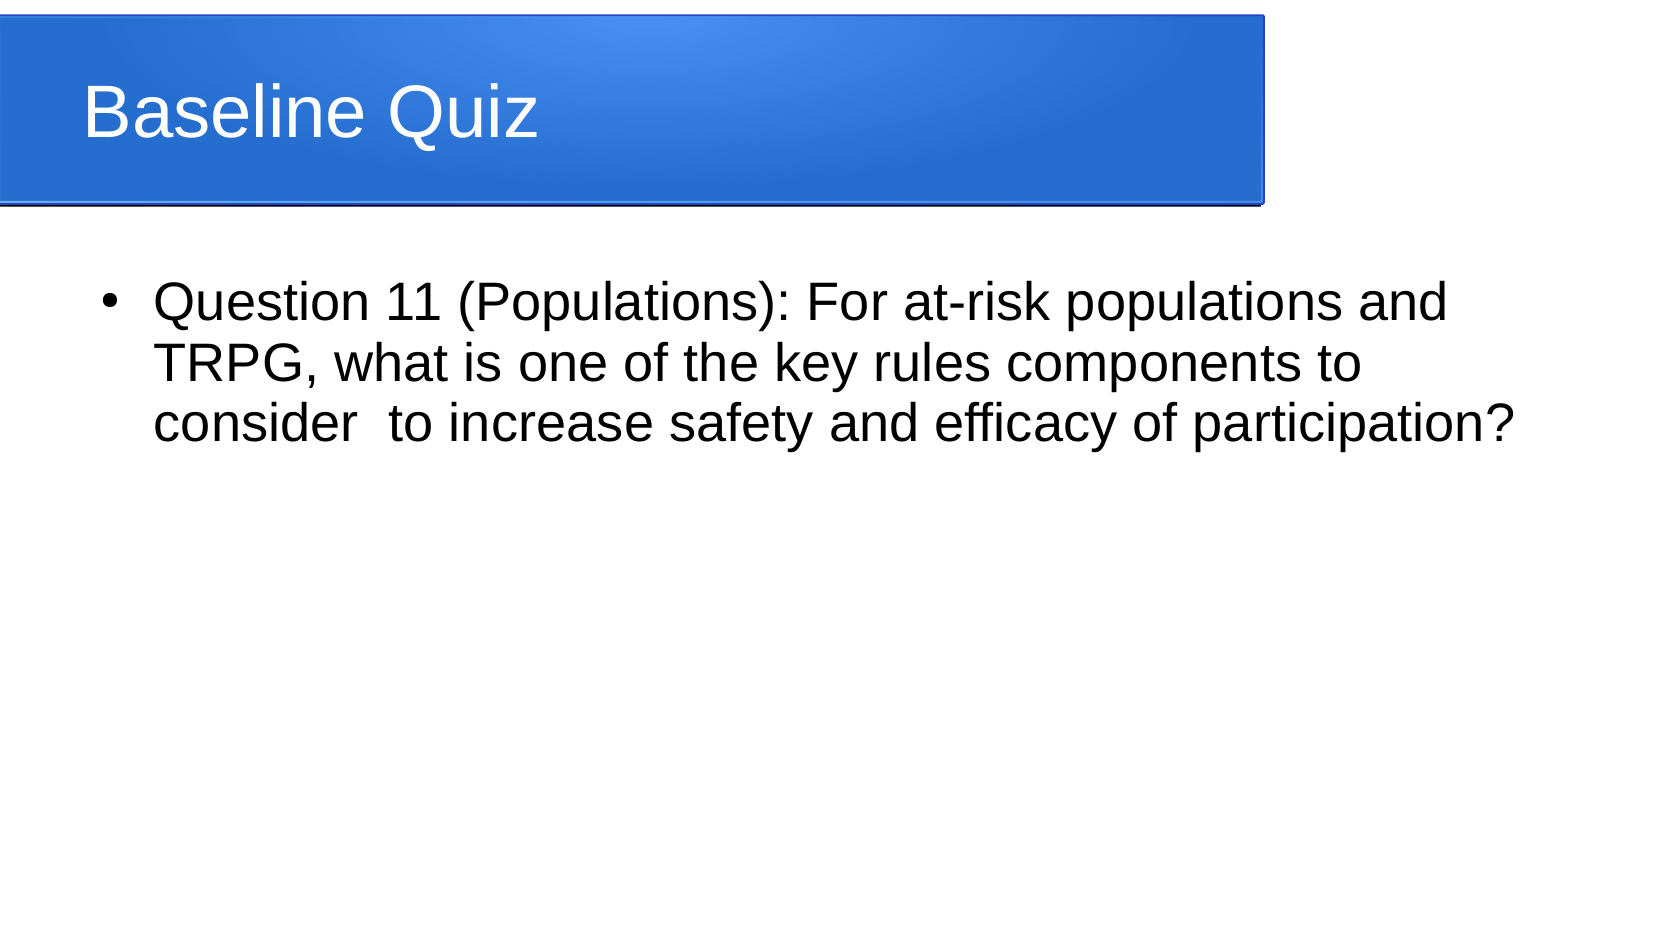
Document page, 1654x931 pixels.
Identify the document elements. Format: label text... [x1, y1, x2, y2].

list Question 11 (Populations): For at-risk populations and TRPG, what is one of the key rules components to consider to increase safety and efficacy of participation? [82, 271, 1571, 851]
title Baseline Quiz [82, 35, 1235, 189]
